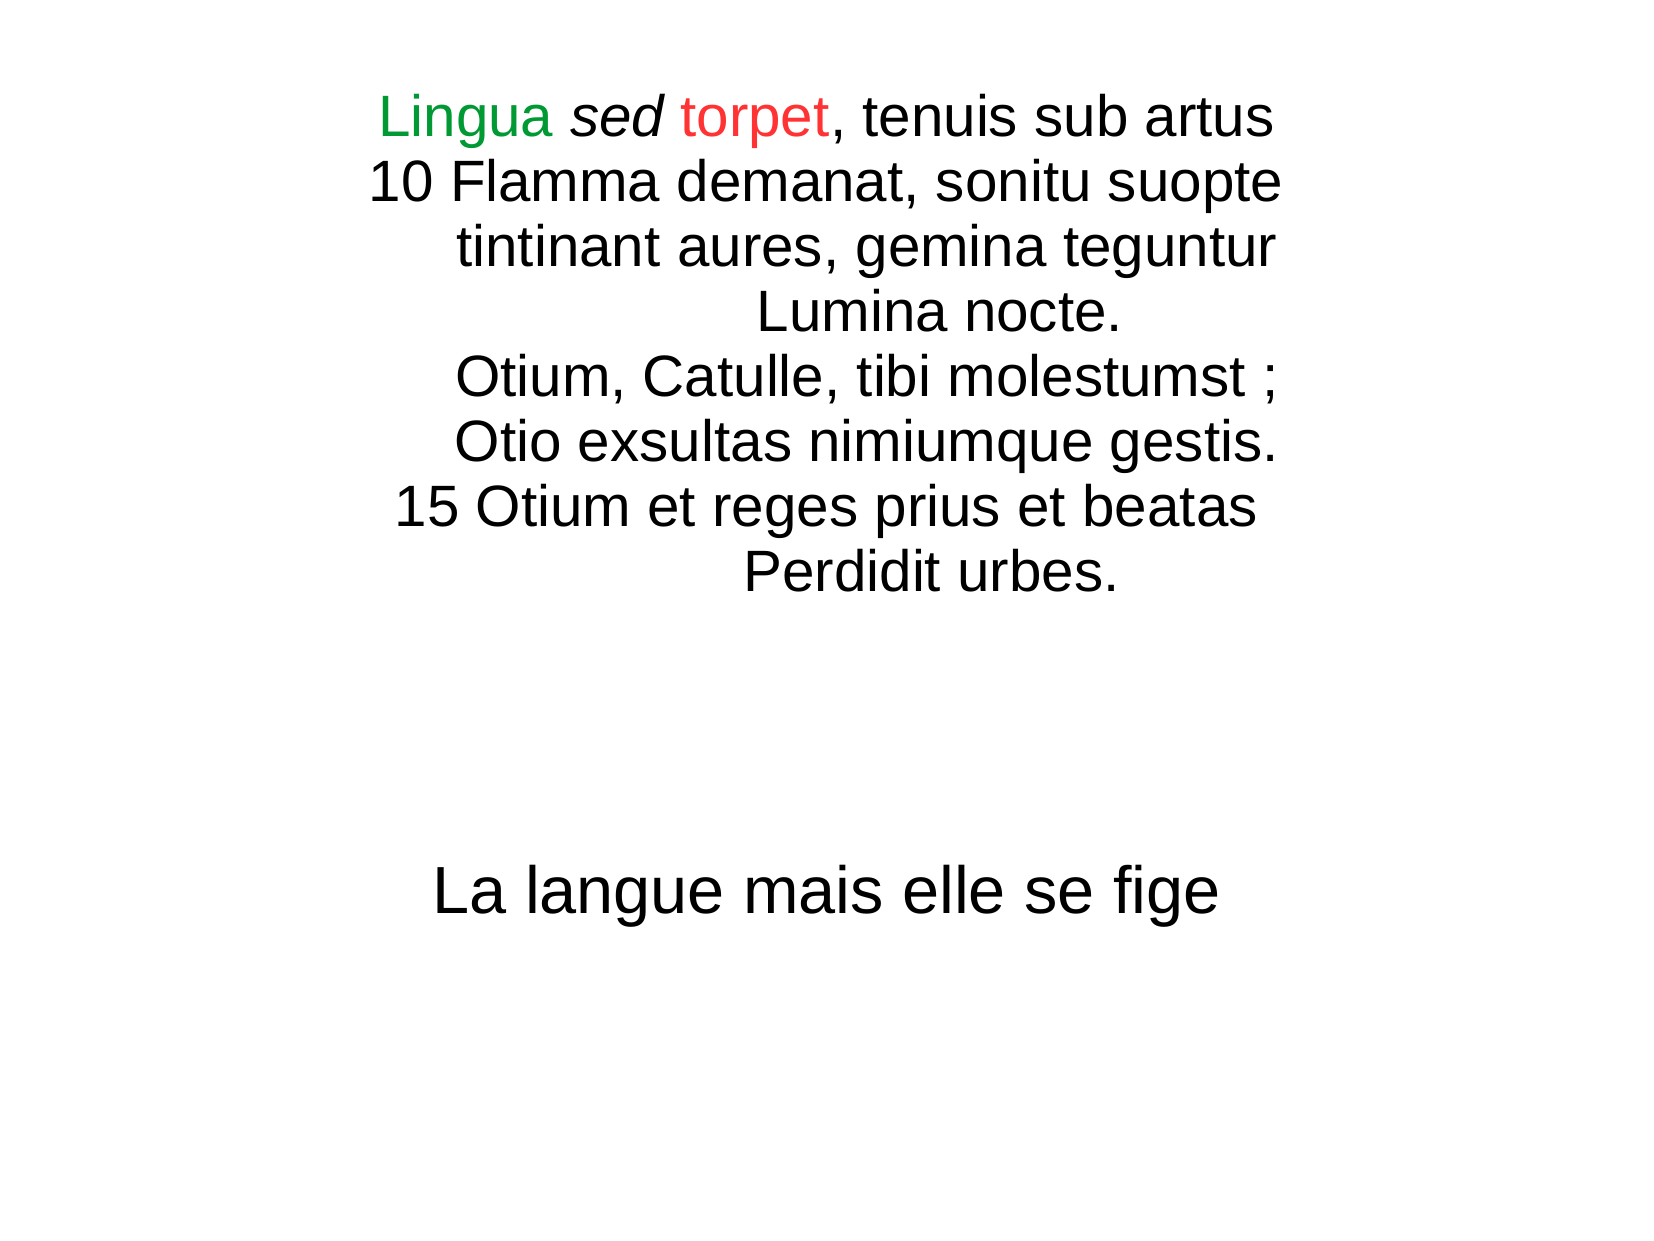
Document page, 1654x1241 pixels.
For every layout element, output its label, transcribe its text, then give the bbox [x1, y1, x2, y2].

title Lingua sed torpet, tenuis sub artus 10 Flamma demanat, sonitu suopte tintinant aures, gemina teguntur Lumina nocte. Otium, Catulle, tibi molestumst ; Otio exsultas nimiumque gestis. 15 Otium et reges prius et beatas Perdidit urbes. [82, 49, 1571, 638]
subtitle La langue mais elle se fige [82, 673, 1571, 1109]
